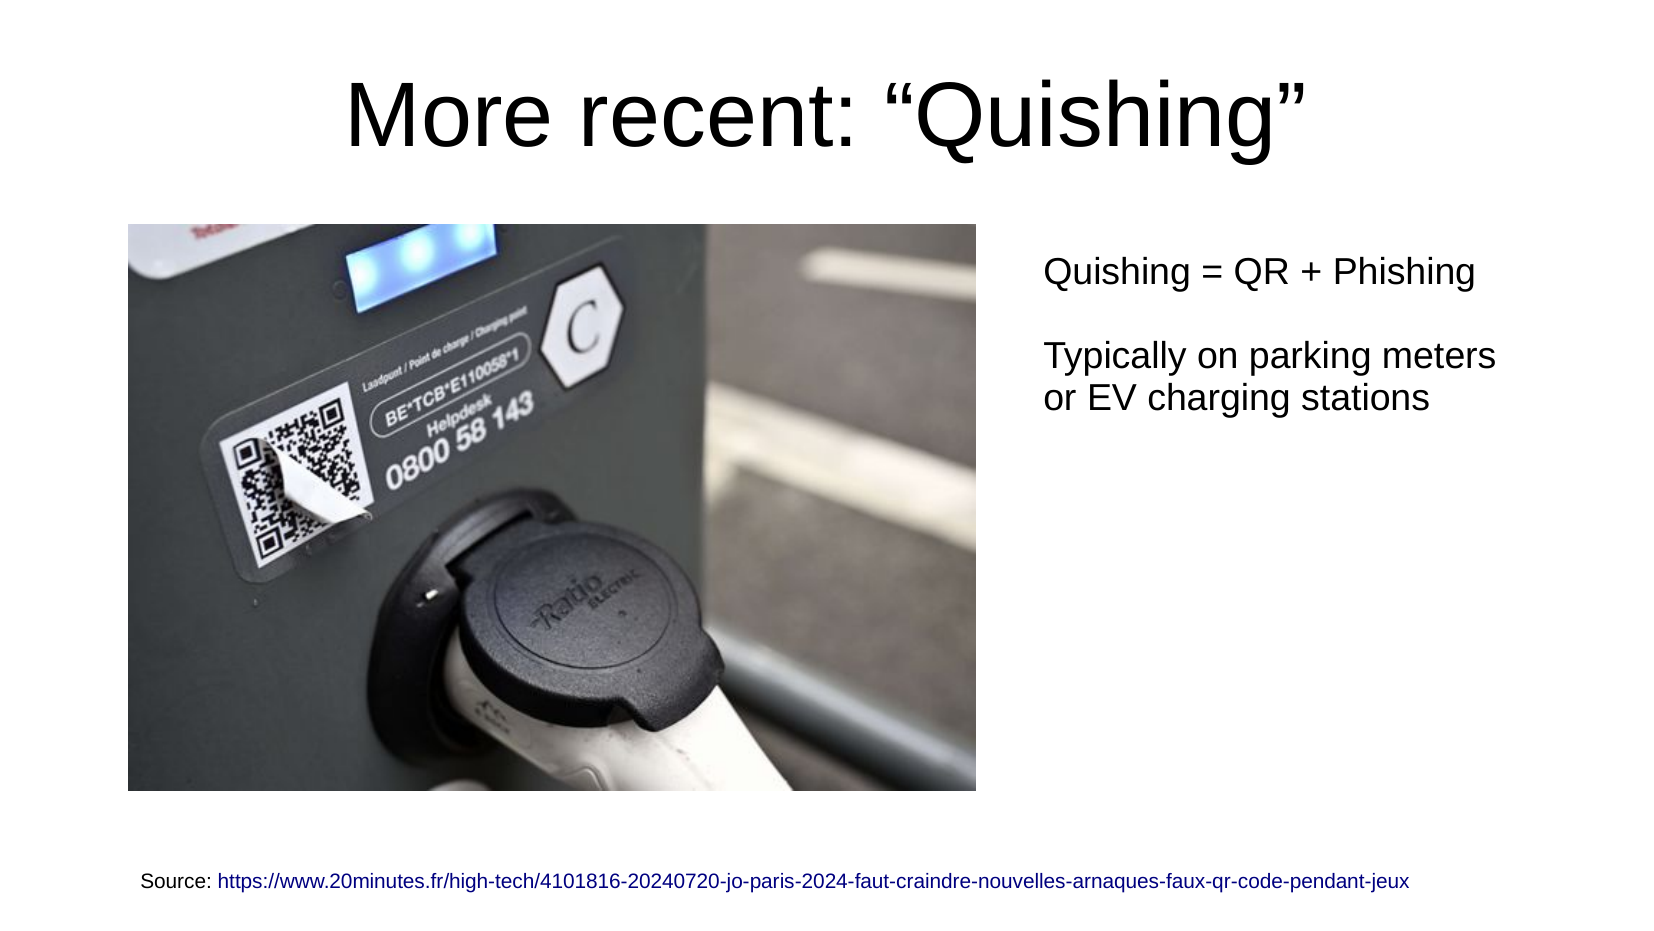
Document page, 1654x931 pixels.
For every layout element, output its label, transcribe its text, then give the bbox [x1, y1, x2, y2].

title More recent: “Quishing” [82, 37, 1571, 193]
text_box Source: https://www.20minutes.fr/high-tech/4101816-20240720-jo-paris-2024-faut-craindre-nouvelles-arnaques-faux-qr-code-pendant-jeux [125, 861, 1426, 901]
text_box Quishing = QR + Phishing Typically on parking meters or EV charging stations [1028, 243, 1613, 426]
picture [128, 224, 976, 791]
